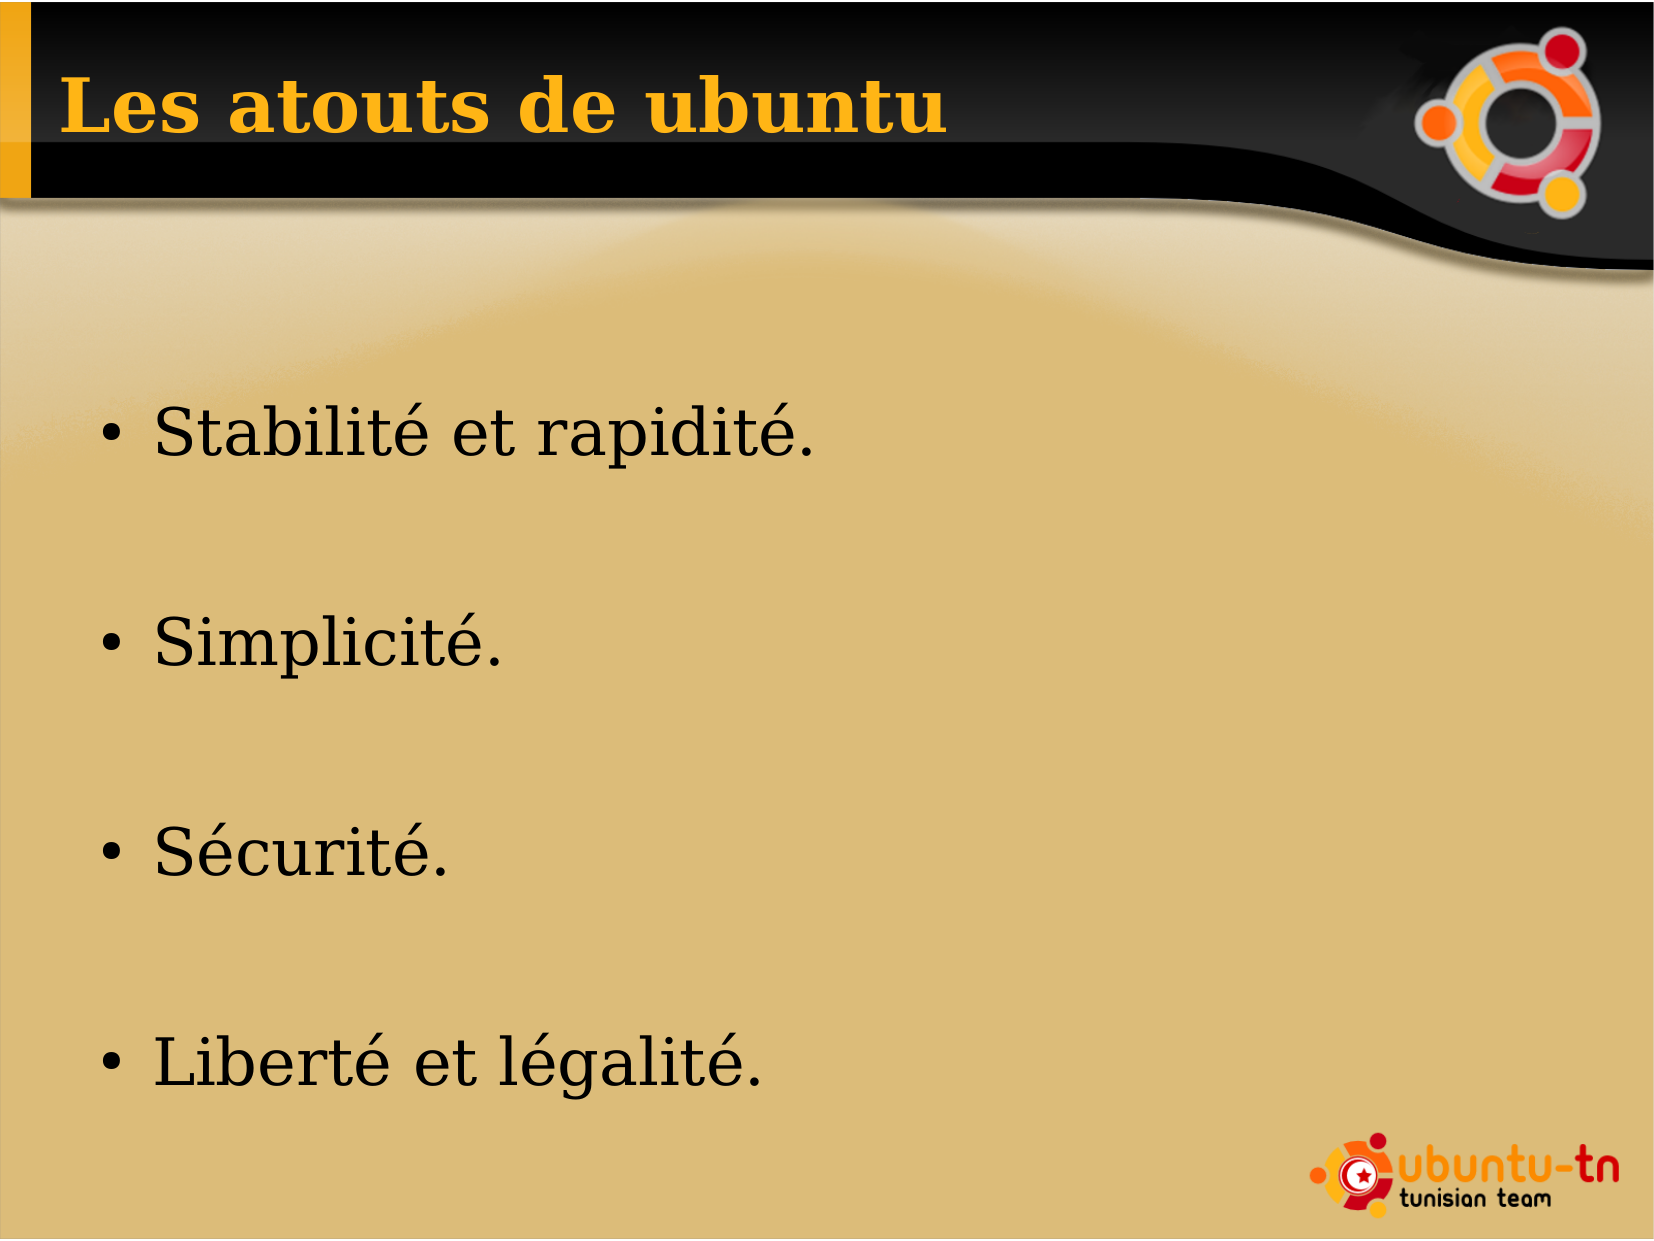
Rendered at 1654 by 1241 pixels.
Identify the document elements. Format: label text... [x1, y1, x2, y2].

picture [0, 0, 1654, 1241]
title Les atouts de ubuntu [59, 9, 1447, 202]
list Stabilité et rapidité. Simplicité. Sécurité. Liberté et légalité. [82, 290, 1571, 1109]
